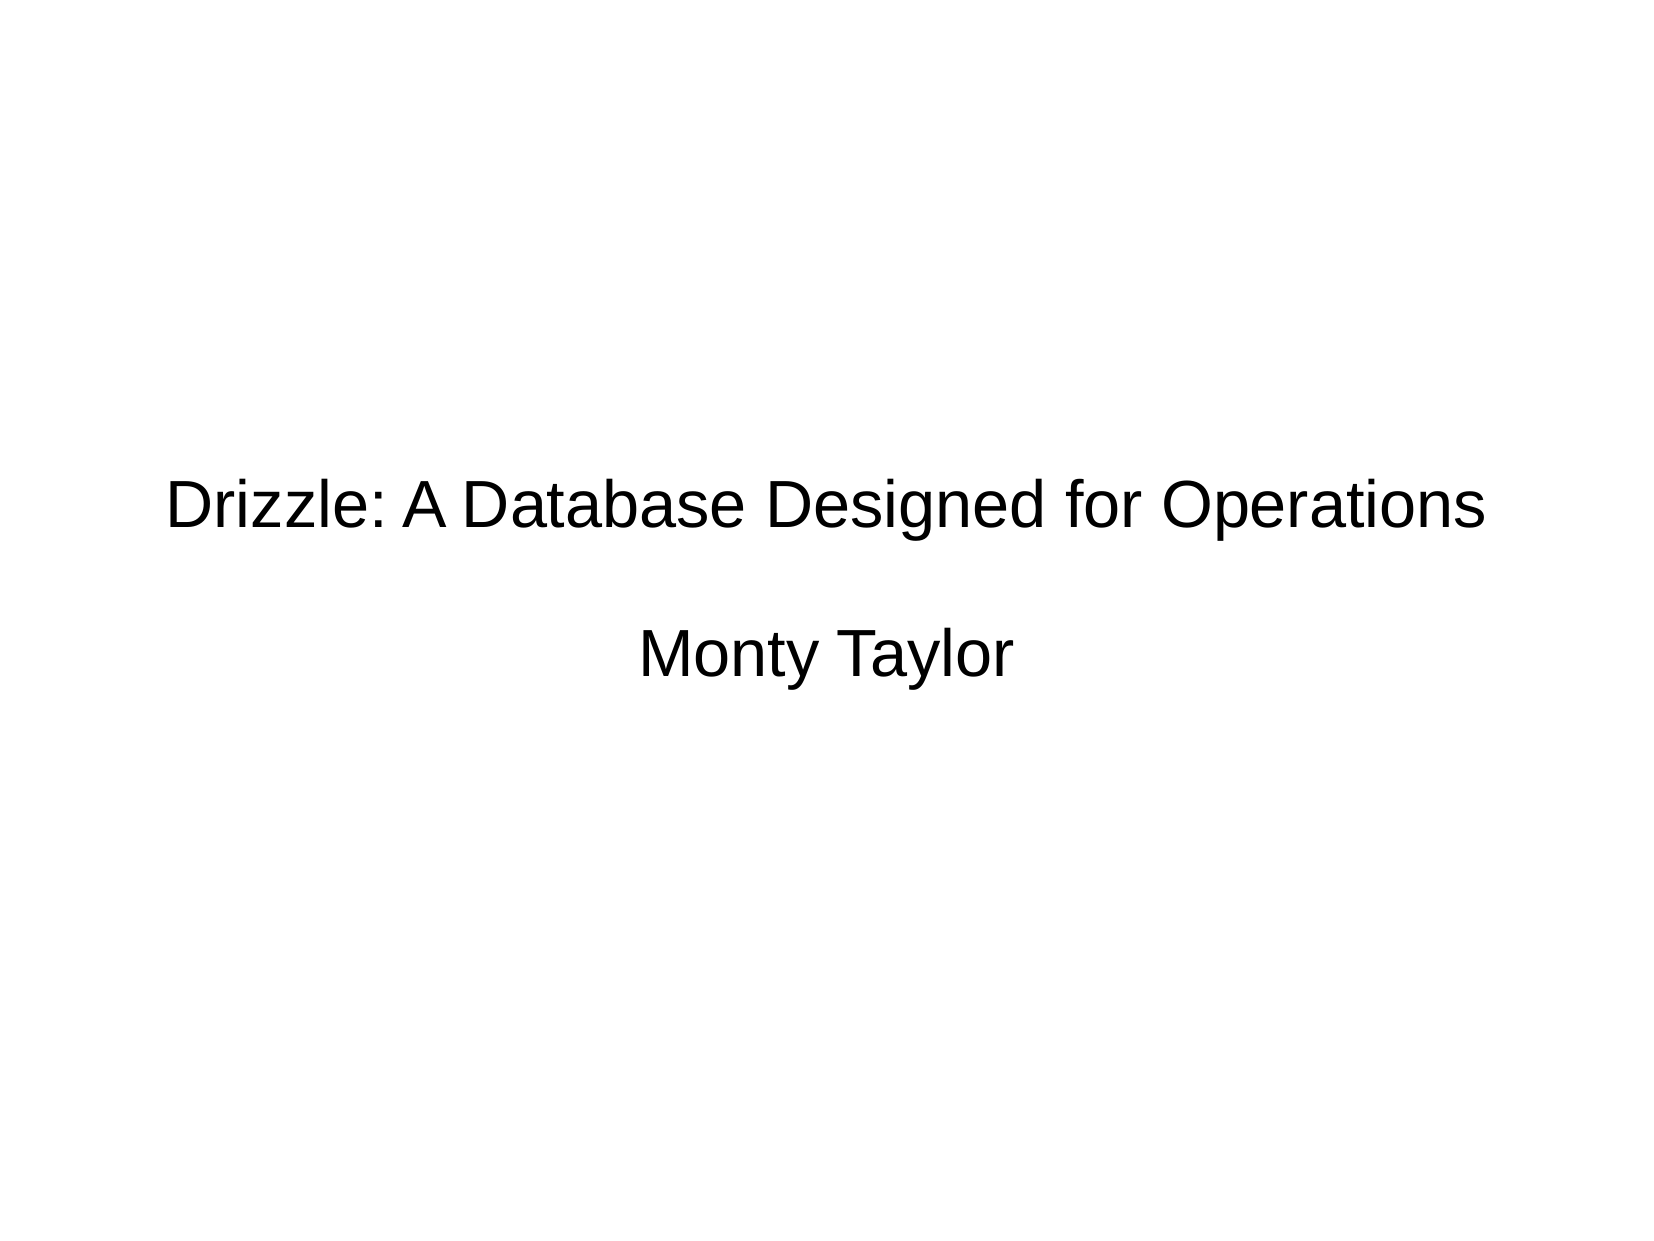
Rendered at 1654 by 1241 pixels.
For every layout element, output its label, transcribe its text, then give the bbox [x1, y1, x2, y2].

subtitle Drizzle: A Database Designed for Operations Monty Taylor [82, 56, 1571, 1102]
